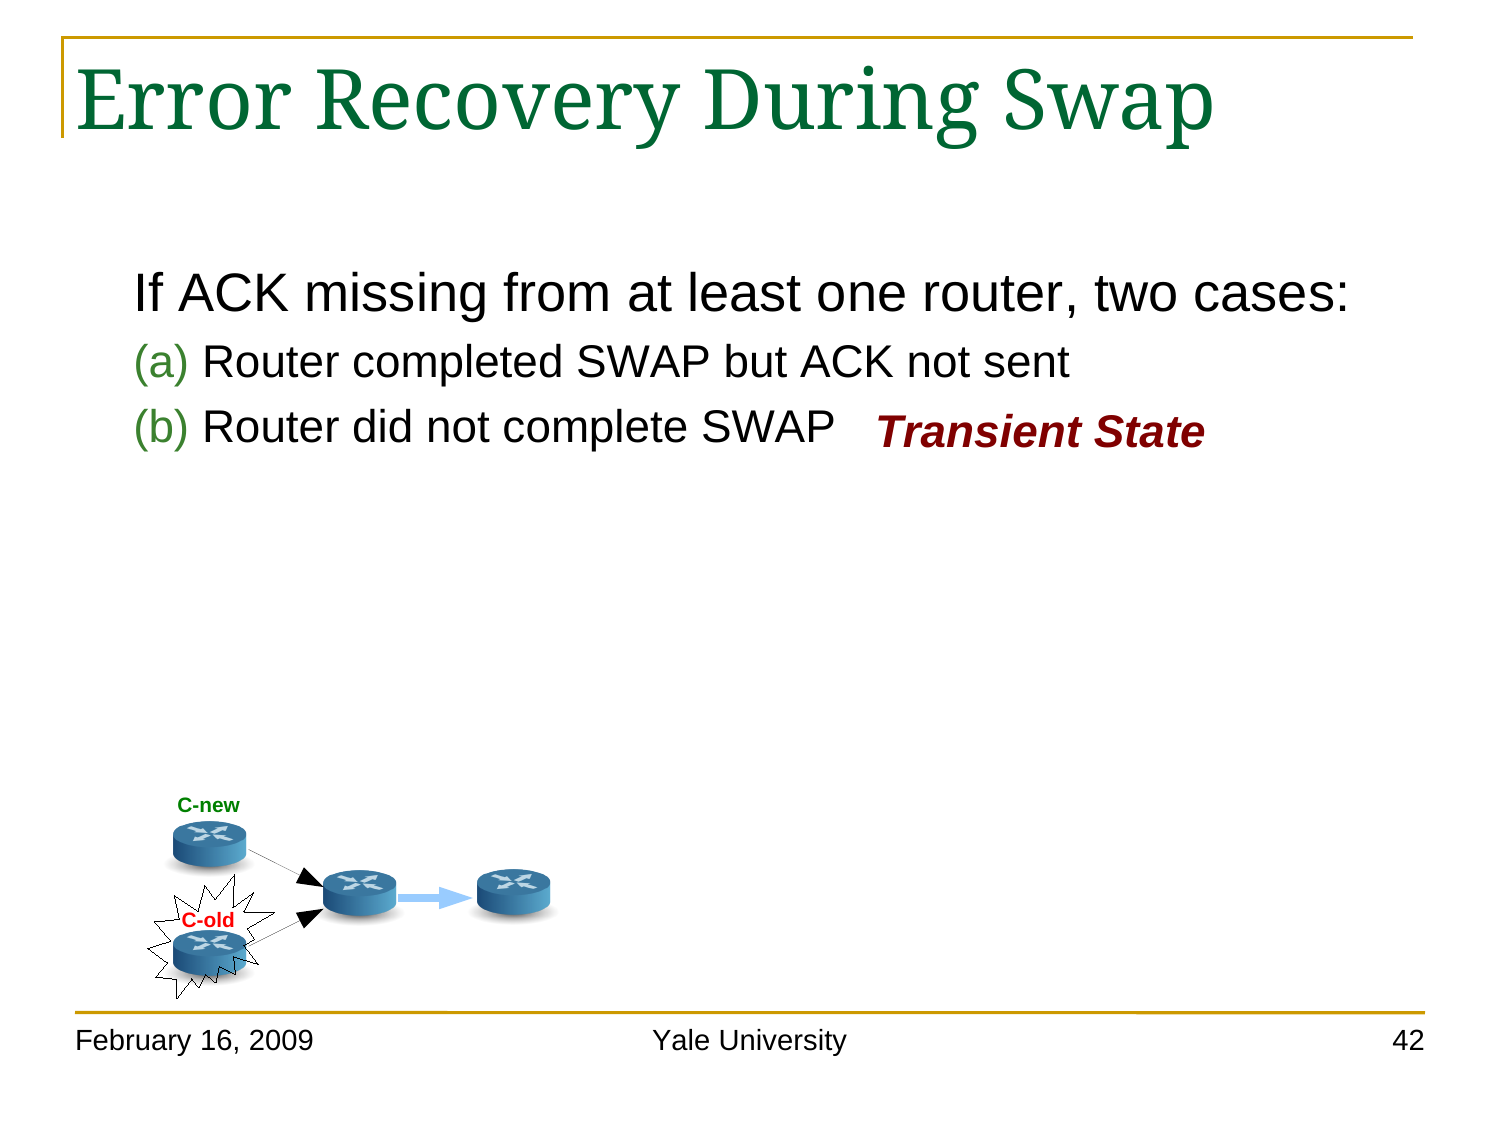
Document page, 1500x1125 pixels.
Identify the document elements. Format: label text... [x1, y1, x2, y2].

text_box C-new [162, 784, 262, 825]
picture [305, 860, 419, 933]
picture [155, 811, 269, 884]
title Error Recovery During Swap [75, 45, 1425, 151]
text_box Transient State [860, 394, 1221, 465]
list If ACK missing from at least one router, two cases: Router completed SWAP but ACK not sent Router did not complete SWAP [77, 262, 1425, 1006]
picture [459, 859, 573, 932]
picture [155, 920, 269, 993]
text_box C-old [166, 898, 250, 939]
